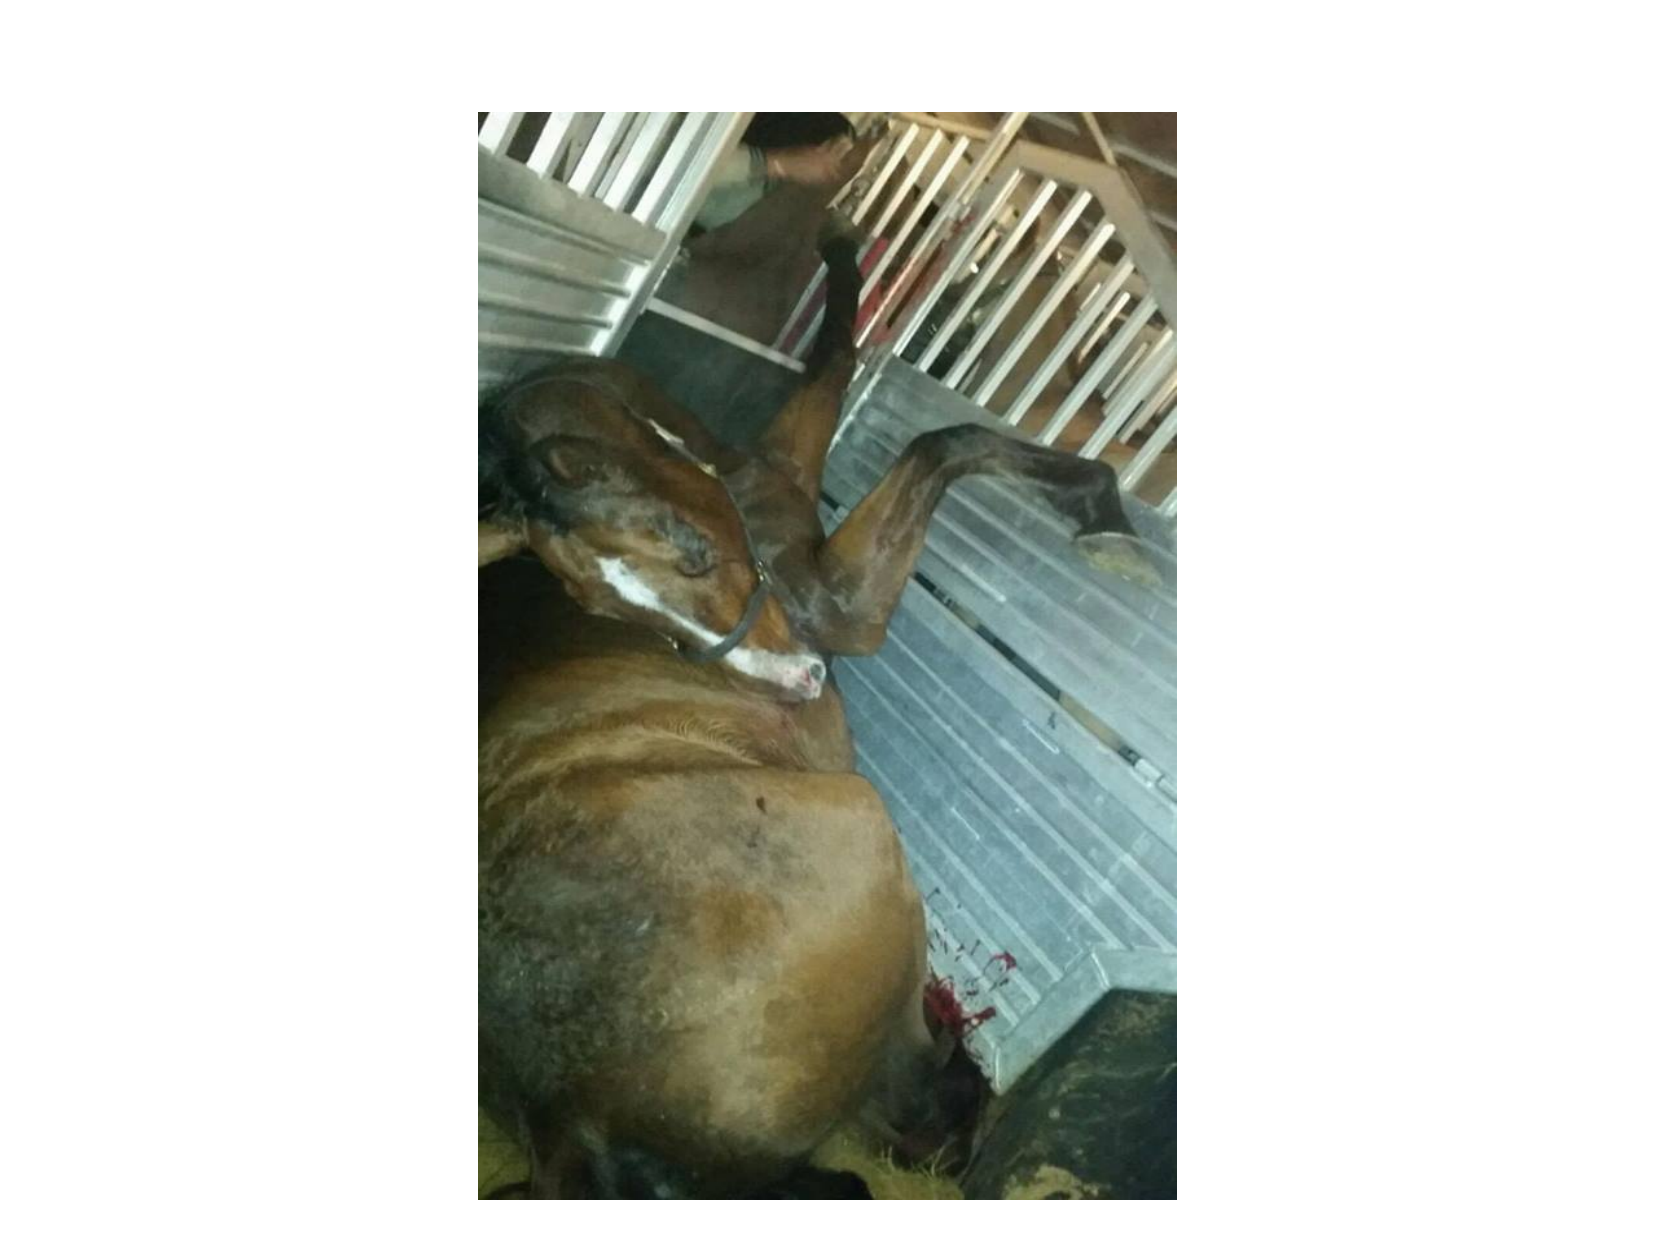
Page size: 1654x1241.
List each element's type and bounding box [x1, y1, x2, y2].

picture [478, 112, 1177, 1201]
